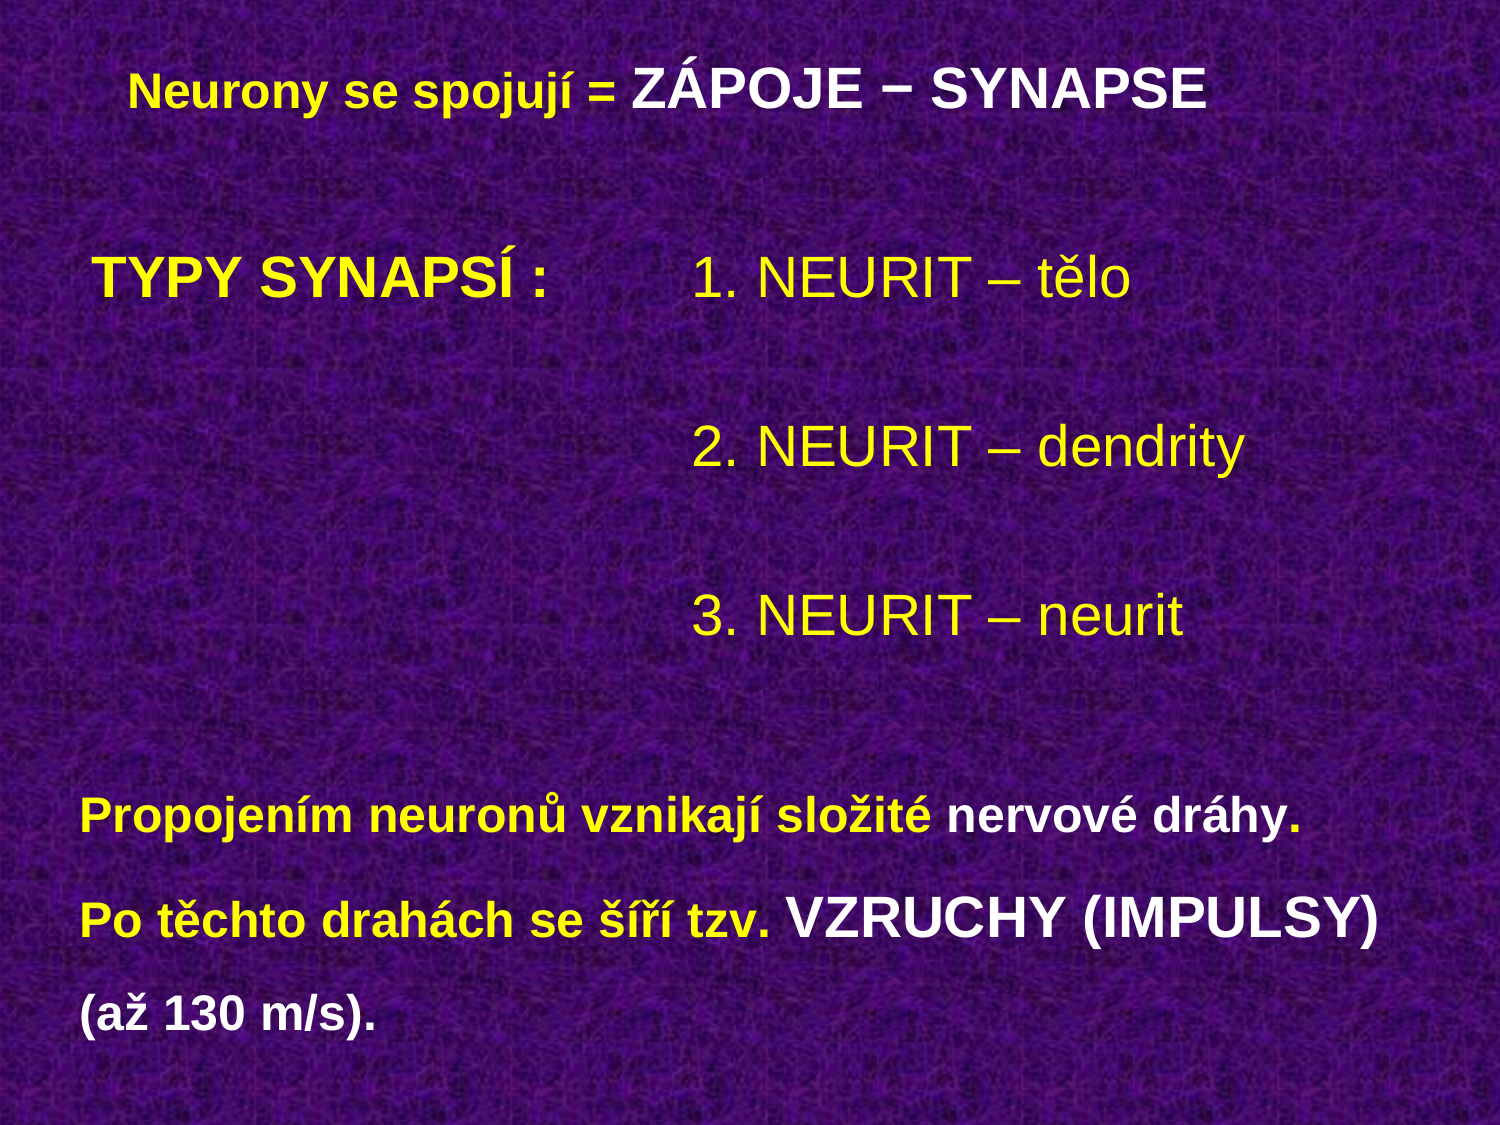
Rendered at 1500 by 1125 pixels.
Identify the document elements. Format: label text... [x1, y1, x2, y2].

picture [0, 0, 1500, 1125]
text_box Propojením neuronů vznikají složité nervové dráhy. Po těchto drahách se šíří tzv. VZRUCHY (IMPULSY) (až 130 m/s). [64, 774, 1471, 1049]
text_box Neurony se spojují = ZÁPOJE − SYNAPSE [112, 42, 1388, 129]
text_box TYPY SYNAPSÍ : 1. NEURIT – tělo 2. NEURIT – dendrity 3. NEURIT – neurit [76, 231, 1427, 492]
